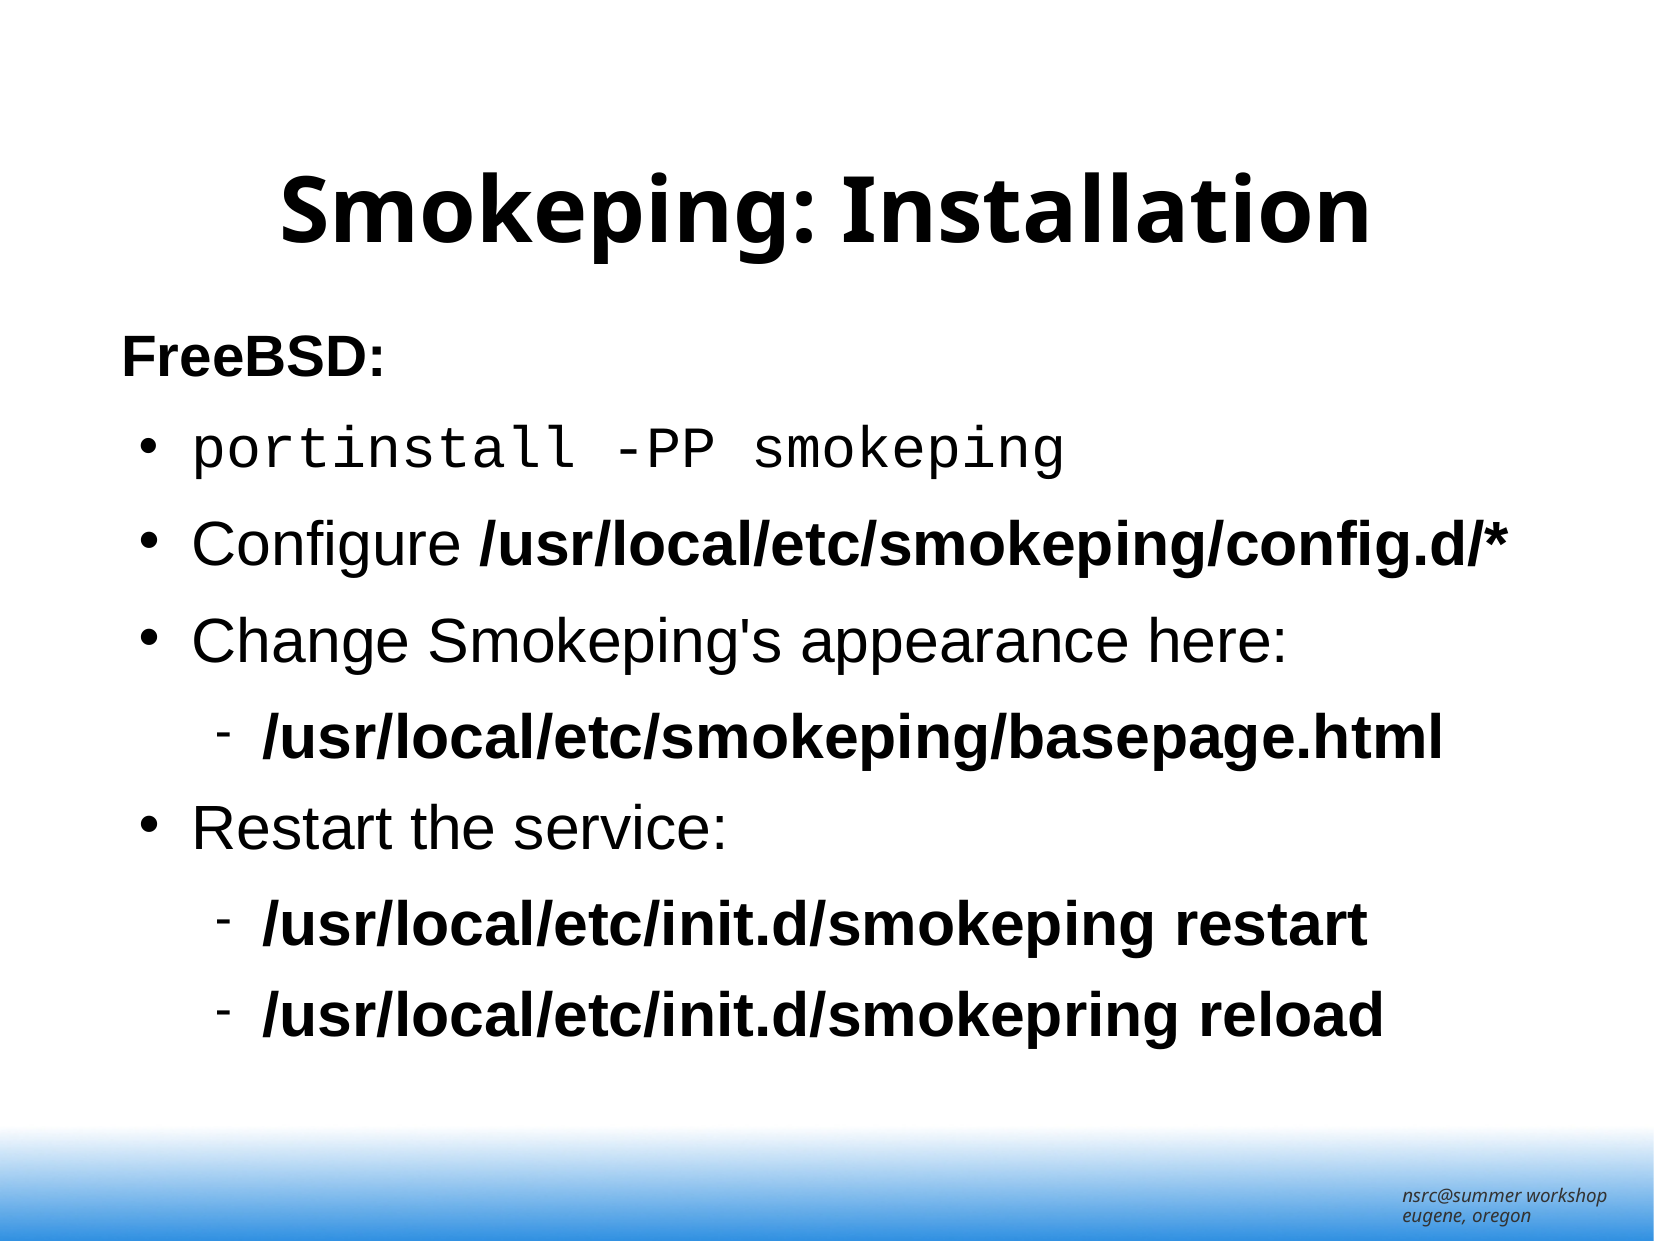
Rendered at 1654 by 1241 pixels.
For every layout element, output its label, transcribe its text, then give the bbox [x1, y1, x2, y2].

picture [0, 1124, 1654, 1241]
title Smokeping: Installation [121, 102, 1534, 311]
list FreeBSD: portinstall -PP smokeping Configure /usr/local/etc/smokeping/config.d/* Change Smokeping's appearance here: /usr/local/etc/smokeping/basepage.html Restart the service: /usr/local/etc/init.d/smokeping restart /usr/local/etc/init.d/smokepring reload [121, 327, 1559, 1127]
